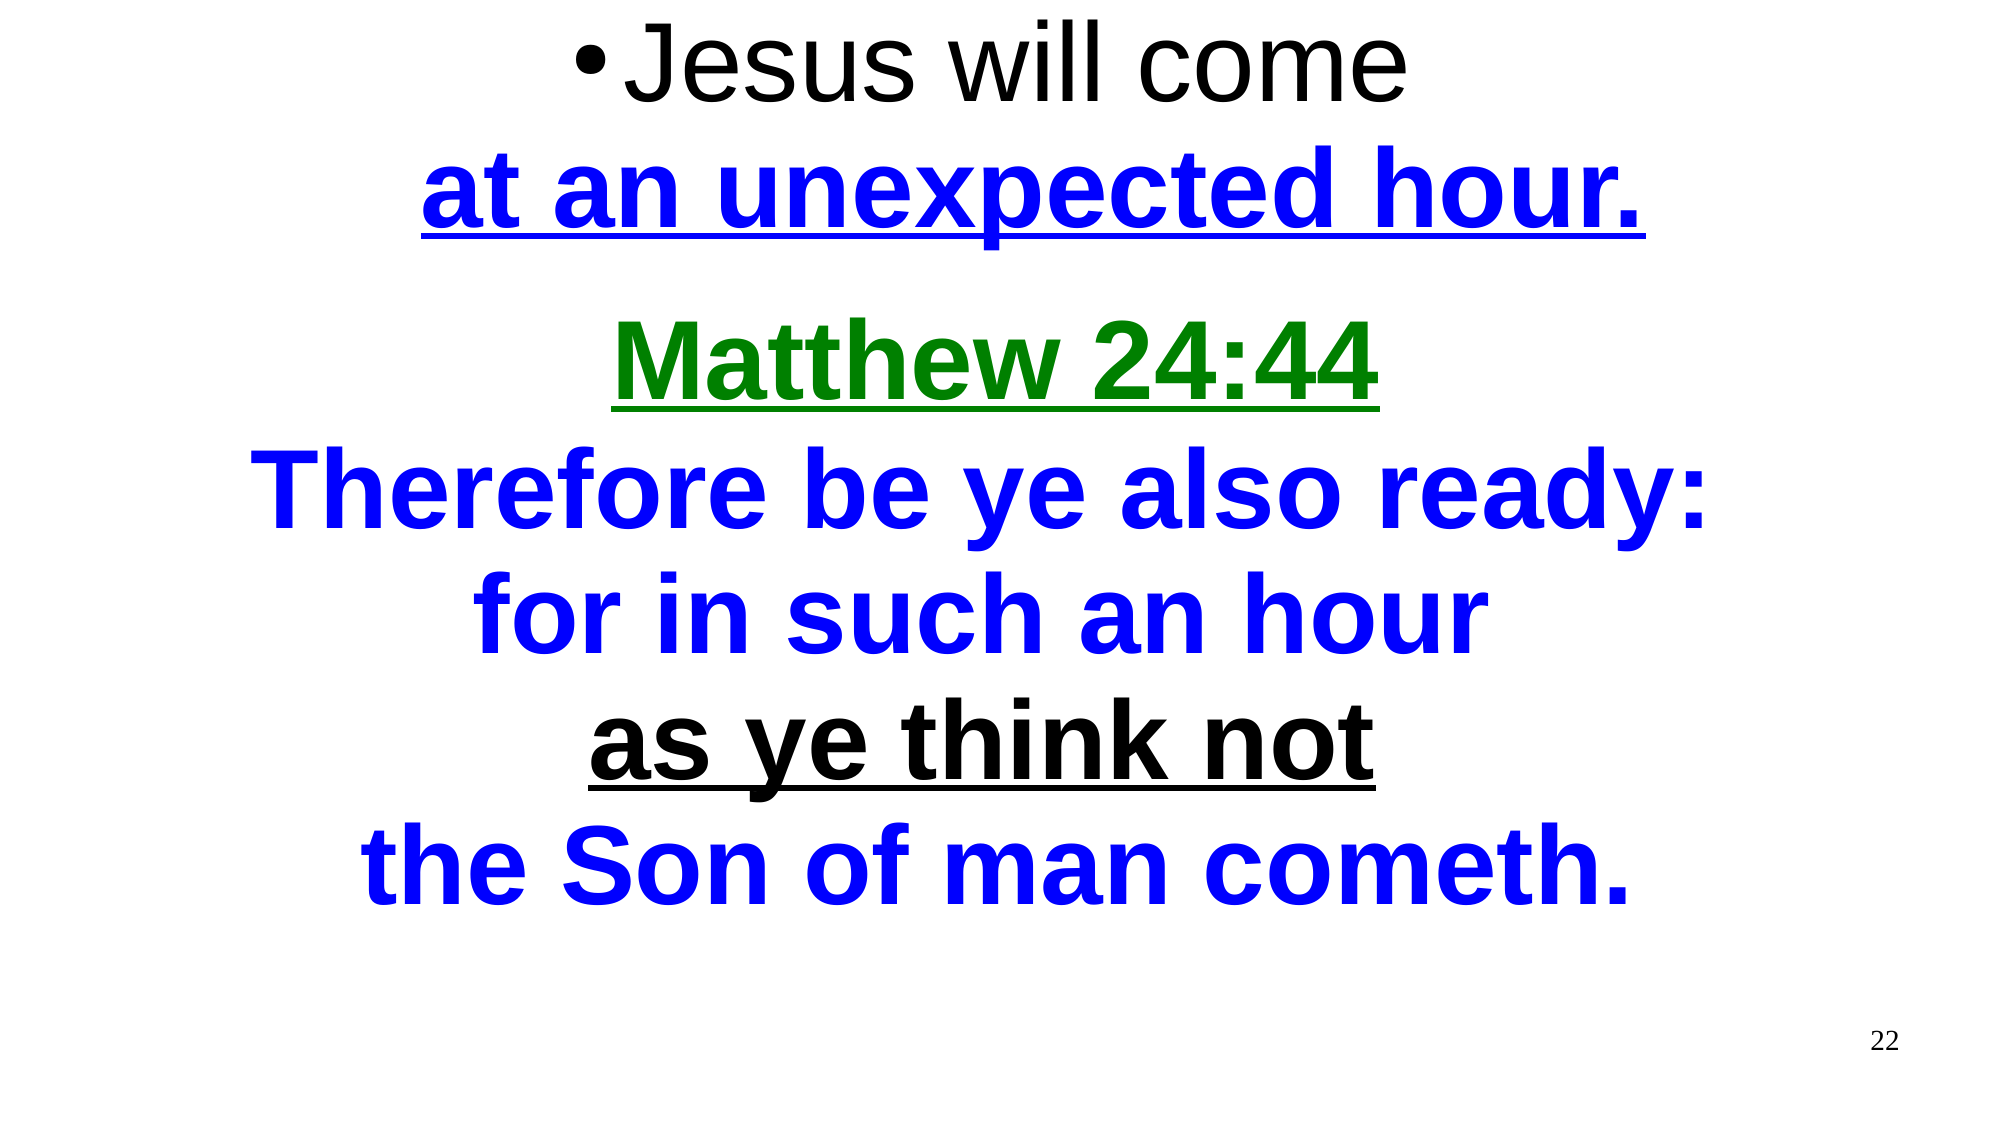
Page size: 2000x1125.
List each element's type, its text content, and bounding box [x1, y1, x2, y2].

list Jesus will come at an unexpected hour. Matthew 24:44 Therefore be ye also ready: for in such an hour as ye think not the Son of man cometh. [0, 0, 1996, 1123]
